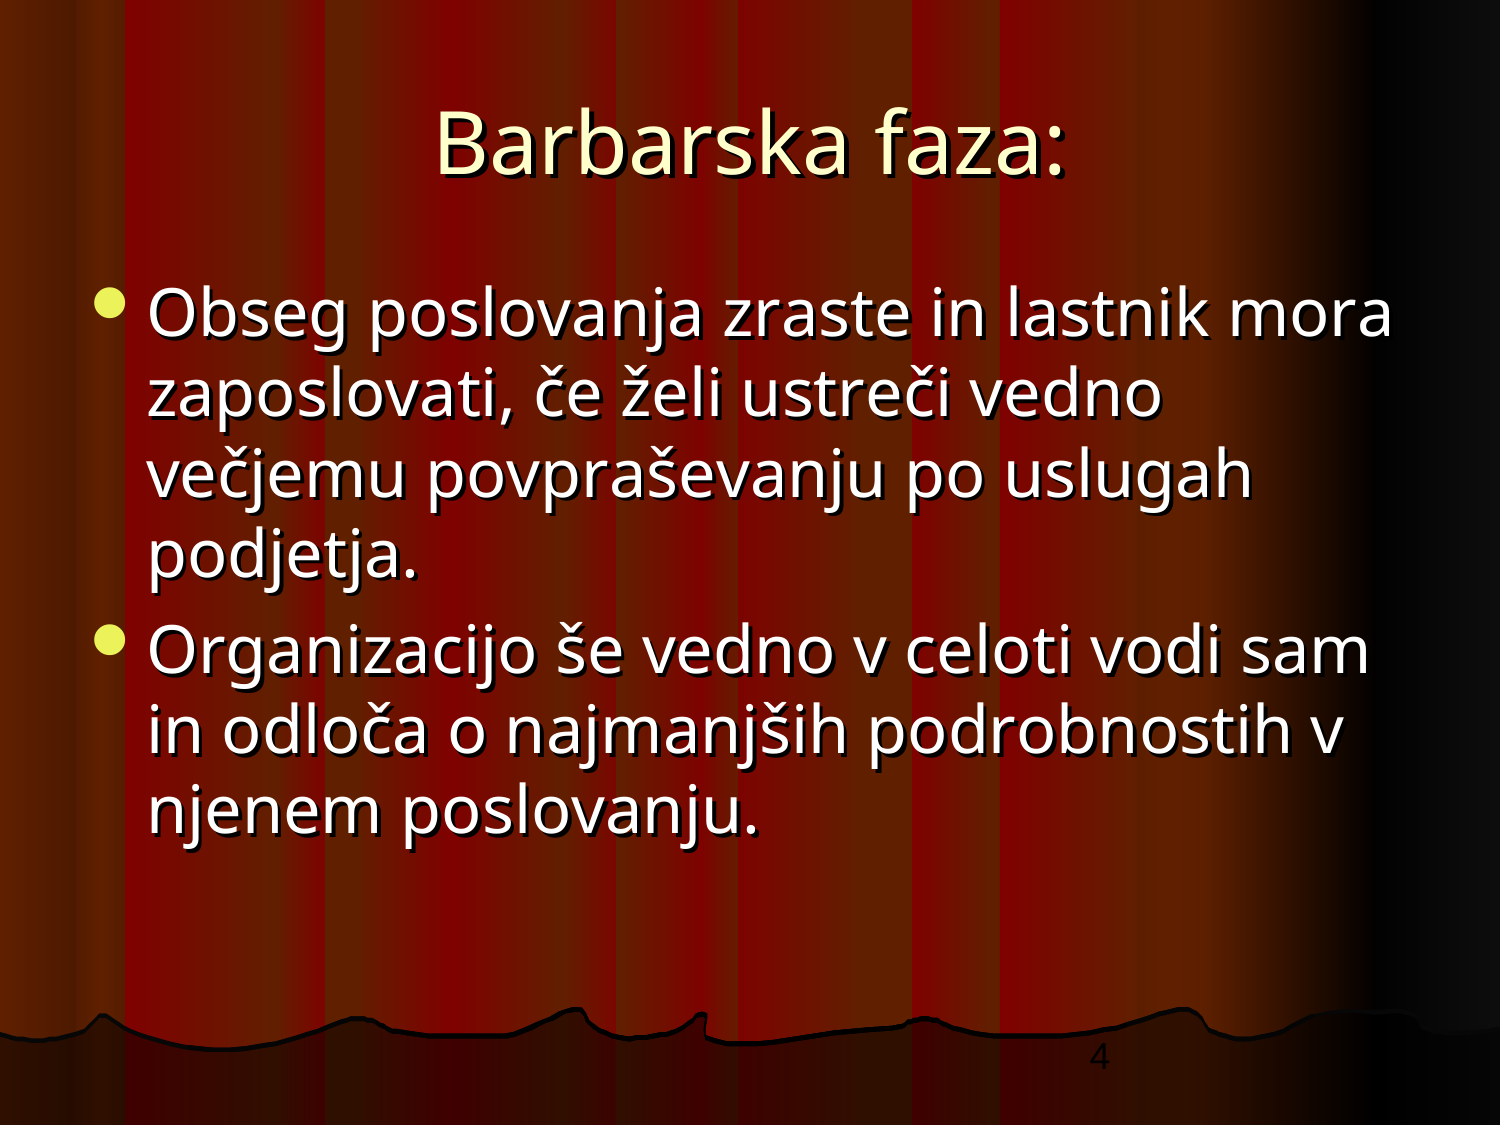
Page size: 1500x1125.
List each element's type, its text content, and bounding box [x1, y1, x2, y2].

list Obseg poslovanja zraste in lastnik mora zaposlovati, če želi ustreči vedno večjemu povpraševanju po uslugah podjetja. Organizacijo še vedno v celoti vodi sam in odloča o najmanjših podrobnostih v njenem poslovanju. [75, 262, 1426, 1006]
title Barbarska faza: [75, 45, 1426, 233]
